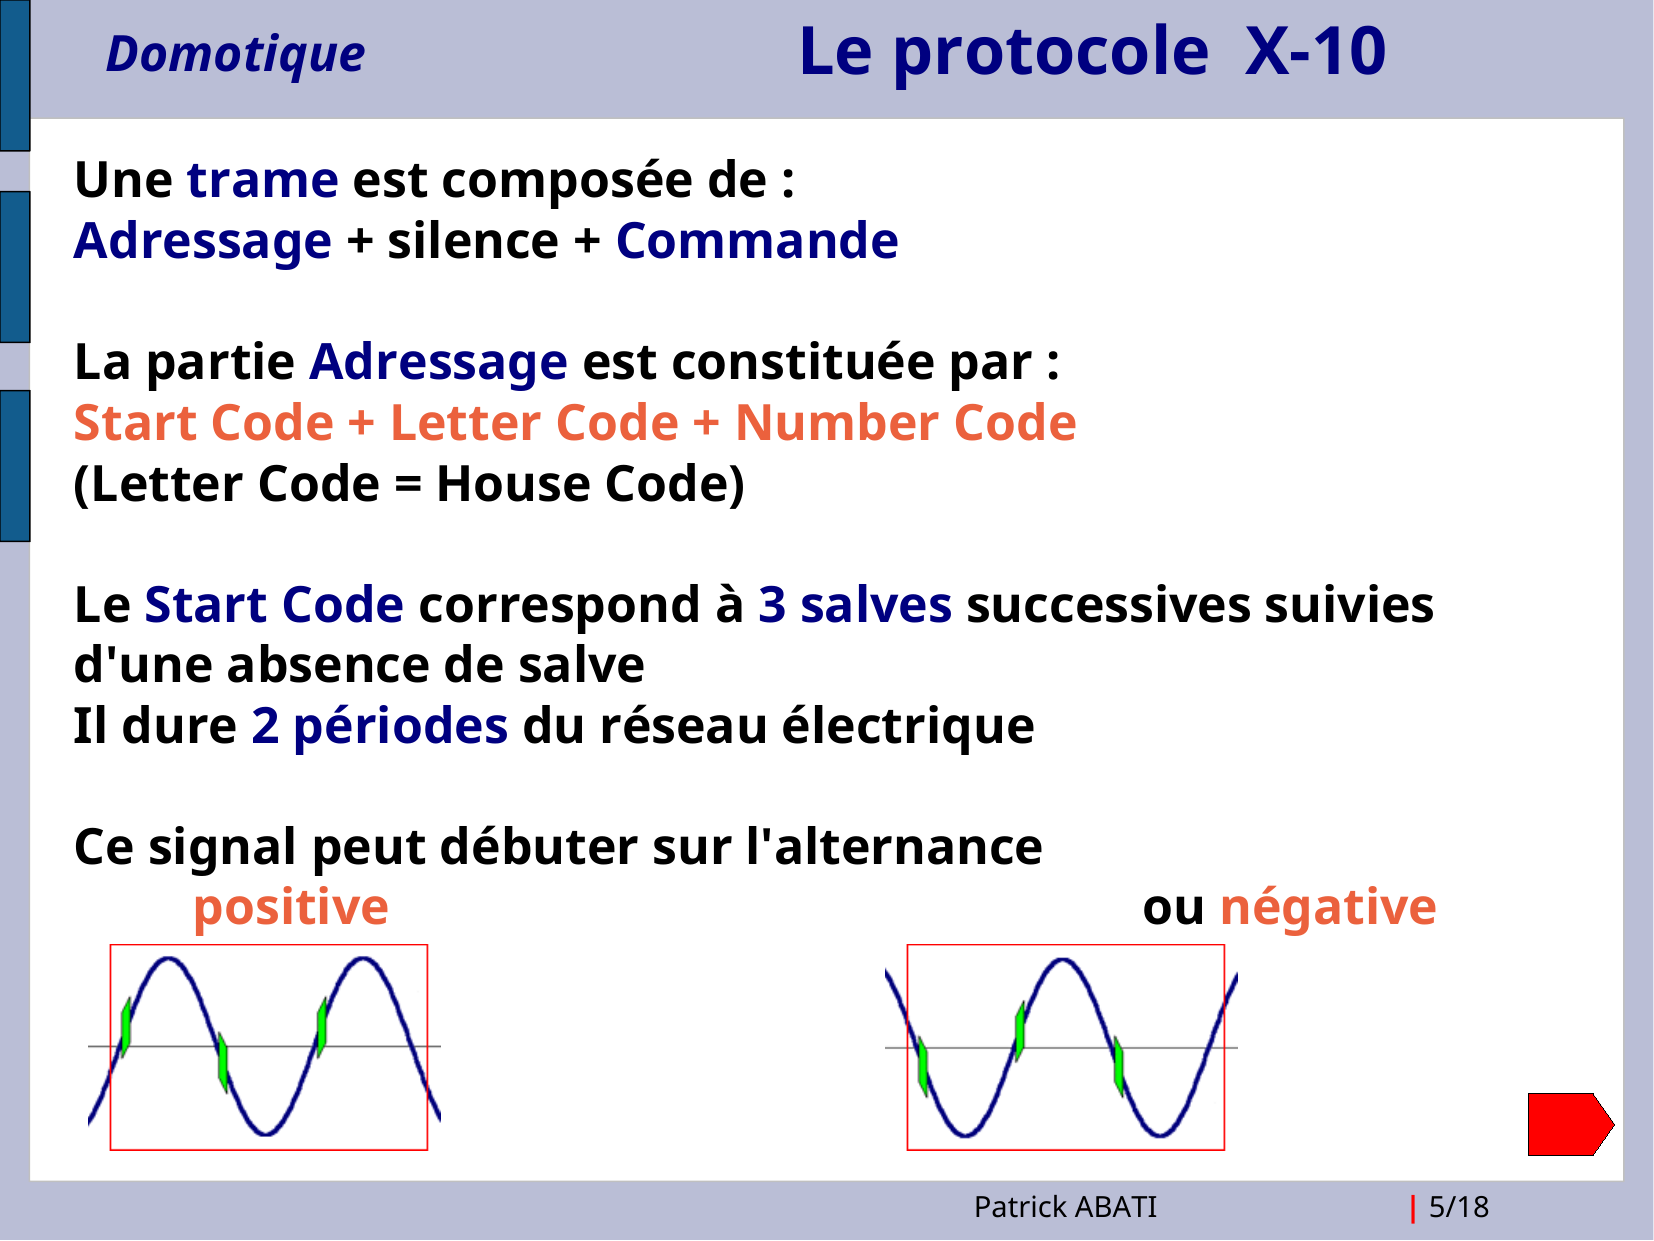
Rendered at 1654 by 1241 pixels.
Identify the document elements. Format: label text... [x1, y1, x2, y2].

picture [885, 944, 1238, 1152]
text_box [1528, 1093, 1615, 1156]
picture [88, 944, 441, 1152]
text_box Une trame est composée de : Adressage + silence + Commande La partie Adressage est constituée par : Start Code + Letter Code + Number Code (Letter Code = House Code) Le Start Code correspond à 3 salves successives suivies d'une absence de salve Il dure 2 périodes du réseau électrique Ce signal peut débuter sur l'alternance positive ou négative [59, 140, 1595, 1211]
